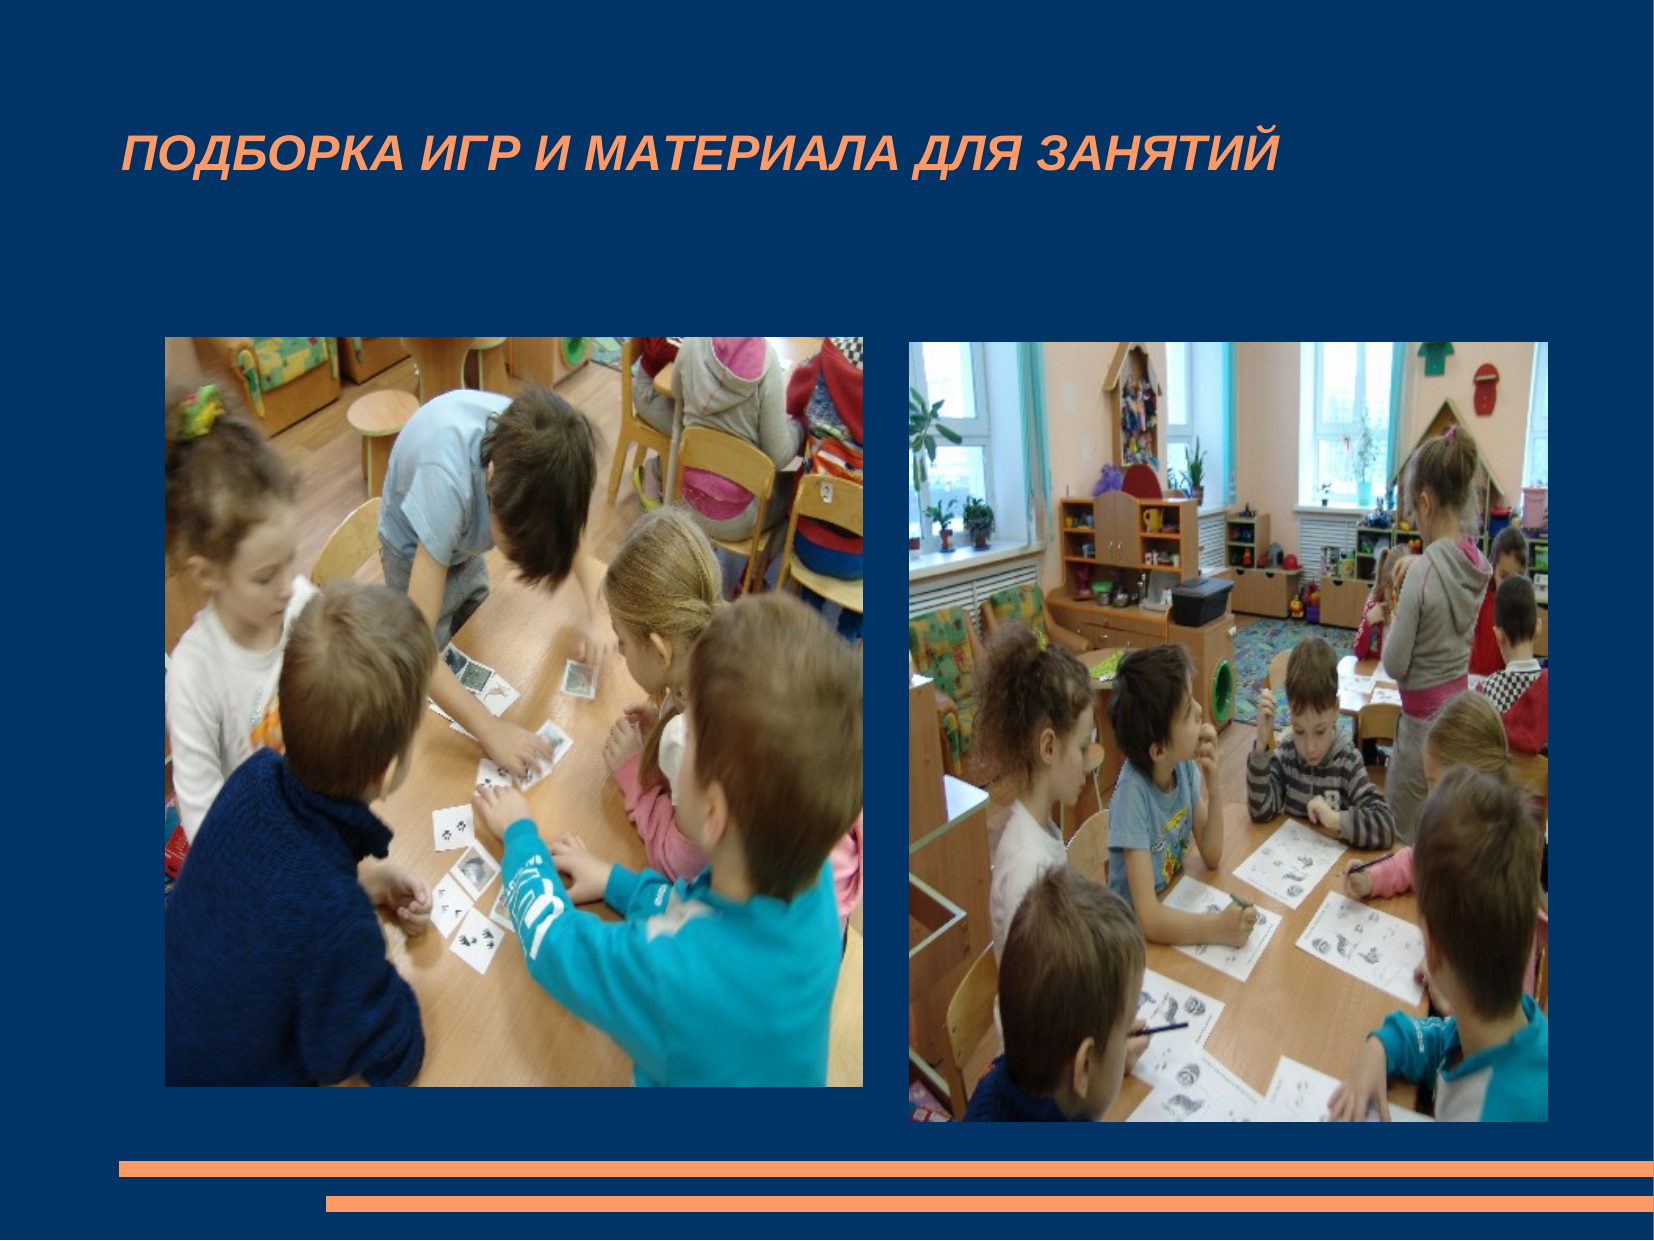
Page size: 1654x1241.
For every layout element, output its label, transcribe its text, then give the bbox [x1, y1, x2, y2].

picture [165, 337, 863, 1087]
title ПОДБОРКА ИГР И МАТЕРИАЛА ДЛЯ ЗАНЯТИЙ [121, 46, 1534, 254]
picture [909, 342, 1548, 1123]
